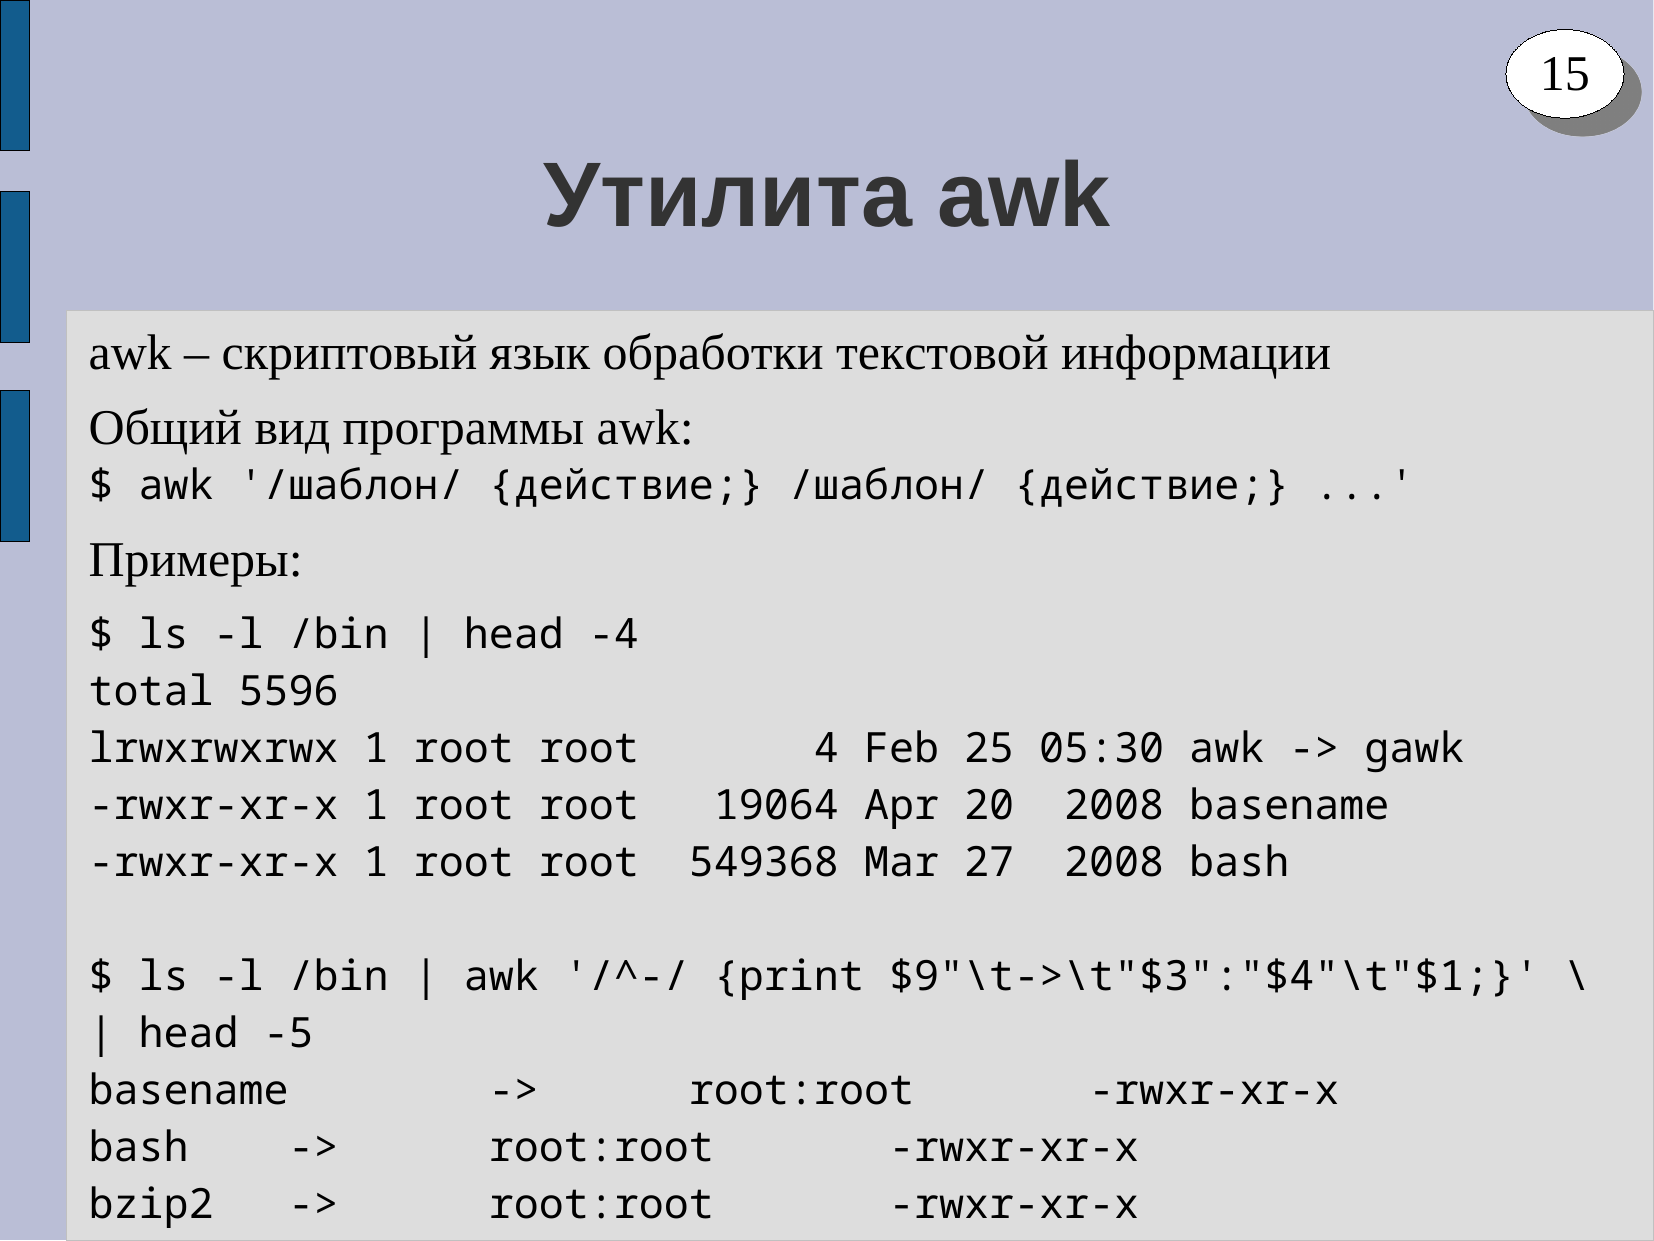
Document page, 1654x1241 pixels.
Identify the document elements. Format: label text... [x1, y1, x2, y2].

text_box Примеры: [88, 531, 303, 587]
text_box $ ls -l /bin | head -4 total 5596 lrwxrwxrwx 1 root root 4 Feb 25 05:30 awk -> gawk -rwxr-xr-x 1 root root 19064 Apr 20 2008 basename -rwxr-xr-x 1 root root 549368 Mar 27 2008 bash $ ls -l /bin | awk '/^-/ {print $9"\t->\t"$3":"$4"\t"$1;}' \ | head -5 basename -> root:root -rwxr-xr-x bash -> root:root -rwxr-xr-x bzip2 -> root:root -rwxr-xr-x bzip2recover -> root:root -rwxr-xr-x cat -> root:root -rwxr-x [88, 603, 1604, 1235]
text_box 15 [1505, 29, 1625, 119]
text_box awk – скриптовый язык обработки текстовой информации [88, 324, 1332, 381]
text_box Общий вид программы awk: $ awk '/шаблон/ {действие;} /шаблон/ {действие;} ...' [88, 399, 1427, 504]
title Утилита awk [121, 91, 1534, 299]
